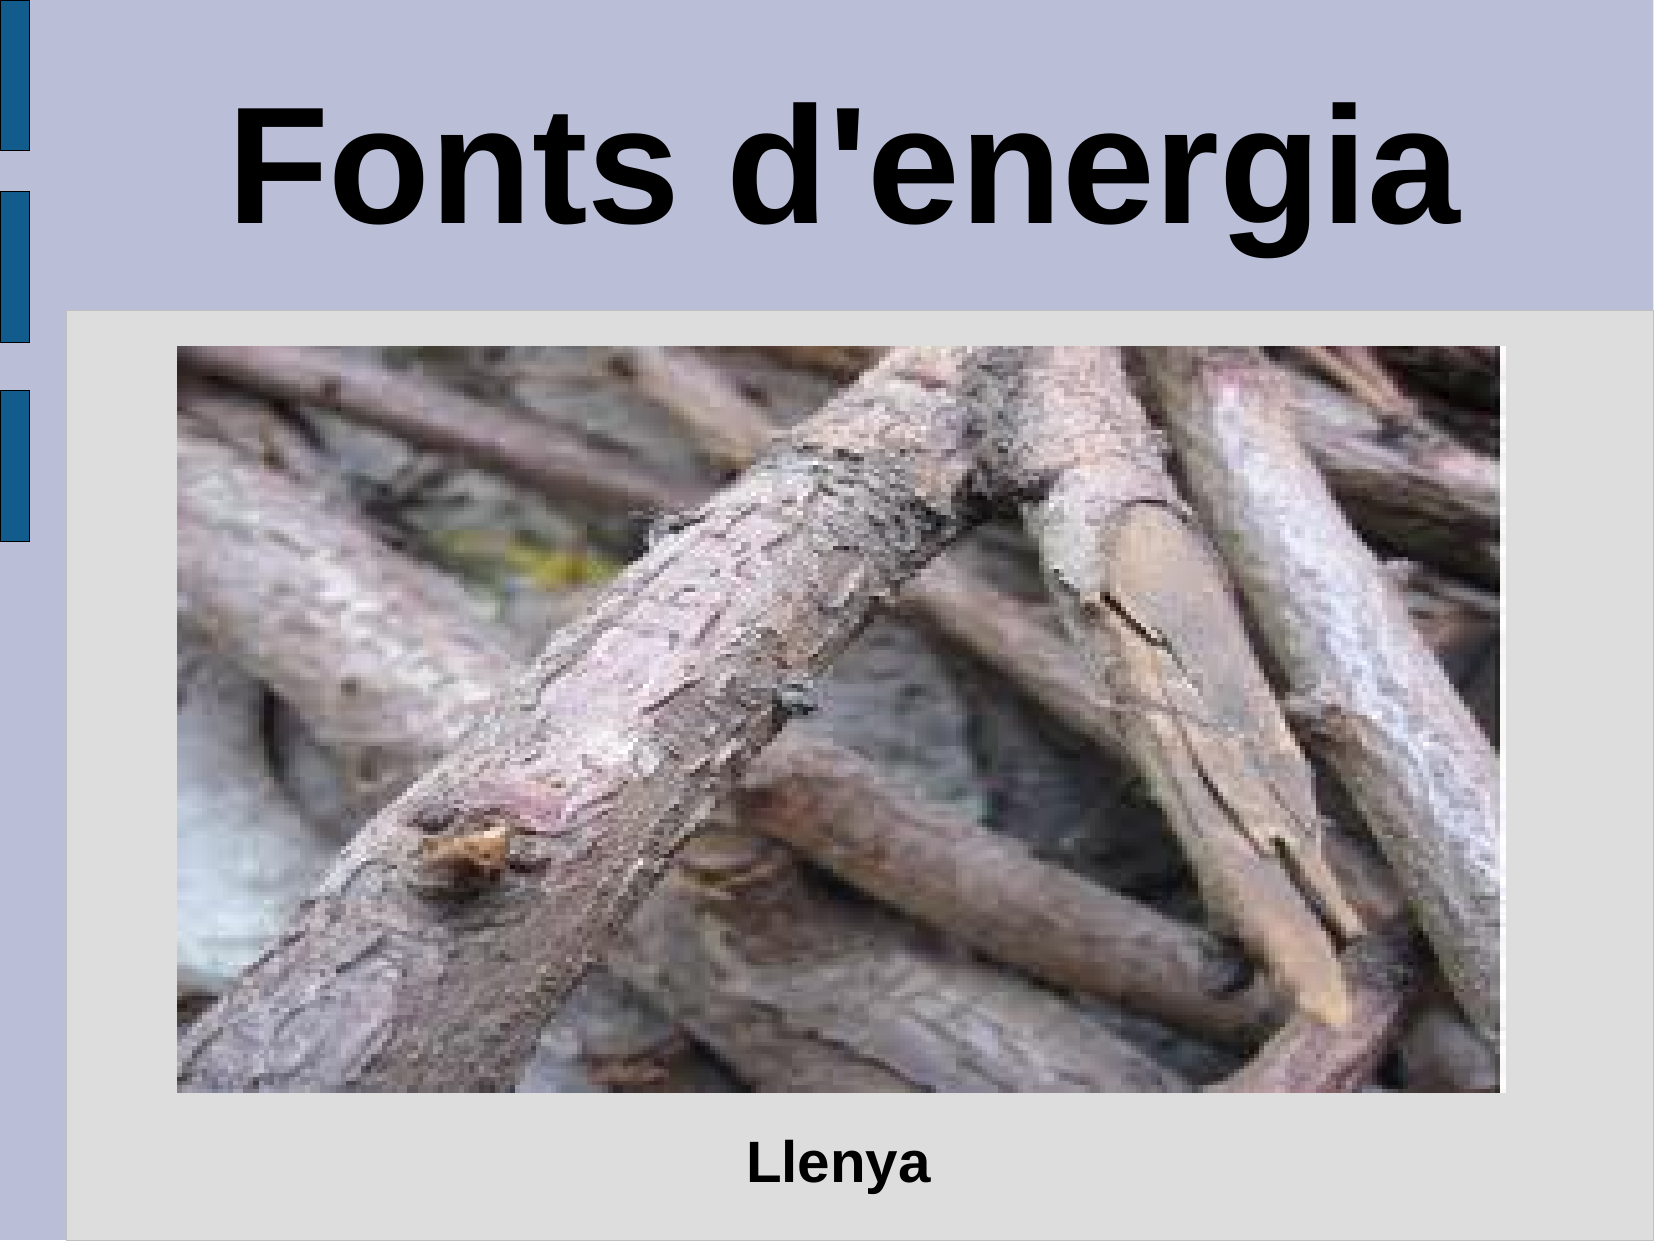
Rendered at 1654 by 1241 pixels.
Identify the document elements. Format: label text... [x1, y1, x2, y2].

picture [177, 346, 1506, 1093]
text_box Fonts d'energia [212, 64, 1477, 266]
text_box Llenya [731, 1122, 945, 1204]
